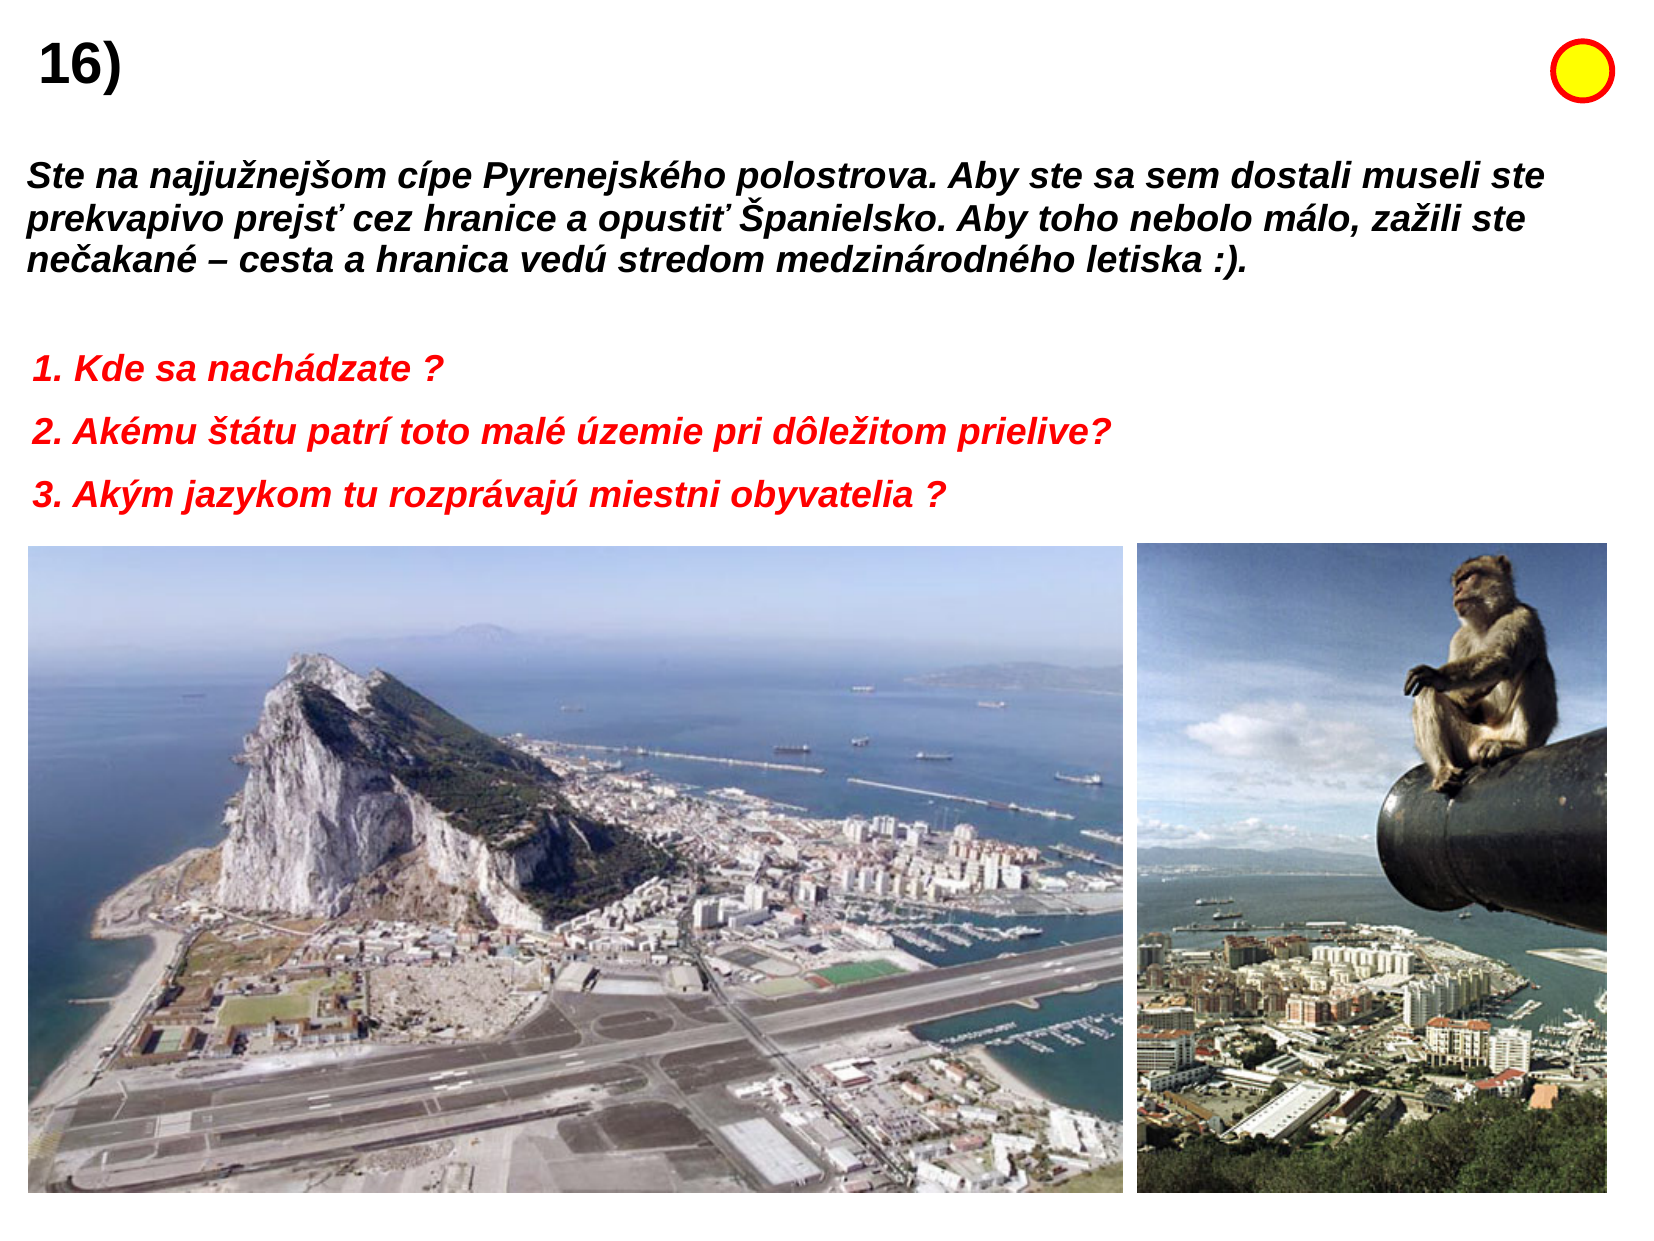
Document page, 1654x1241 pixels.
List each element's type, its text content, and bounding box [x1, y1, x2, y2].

picture [1137, 543, 1607, 1193]
text_box 1. Kde sa nachádzate ? 2. Akému štátu patrí toto malé územie pri dôležitom prielive? 3. Akým jazykom tu rozprávajú miestni obyvatelia ? [17, 318, 1589, 565]
picture [28, 546, 1123, 1193]
text_box Ste na najjužnejšom cípe Pyrenejského polostrova. Aby ste sa sem dostali museli ste prekvapivo prejsť cez hranice a opustiť Španielsko. Aby toho nebolo málo, zažili ste nečakané – cesta a hranica vedú stredom medzinárodného letiska :). [11, 147, 1642, 289]
text_box 16) [23, 23, 1123, 104]
text_box [1553, 41, 1613, 101]
